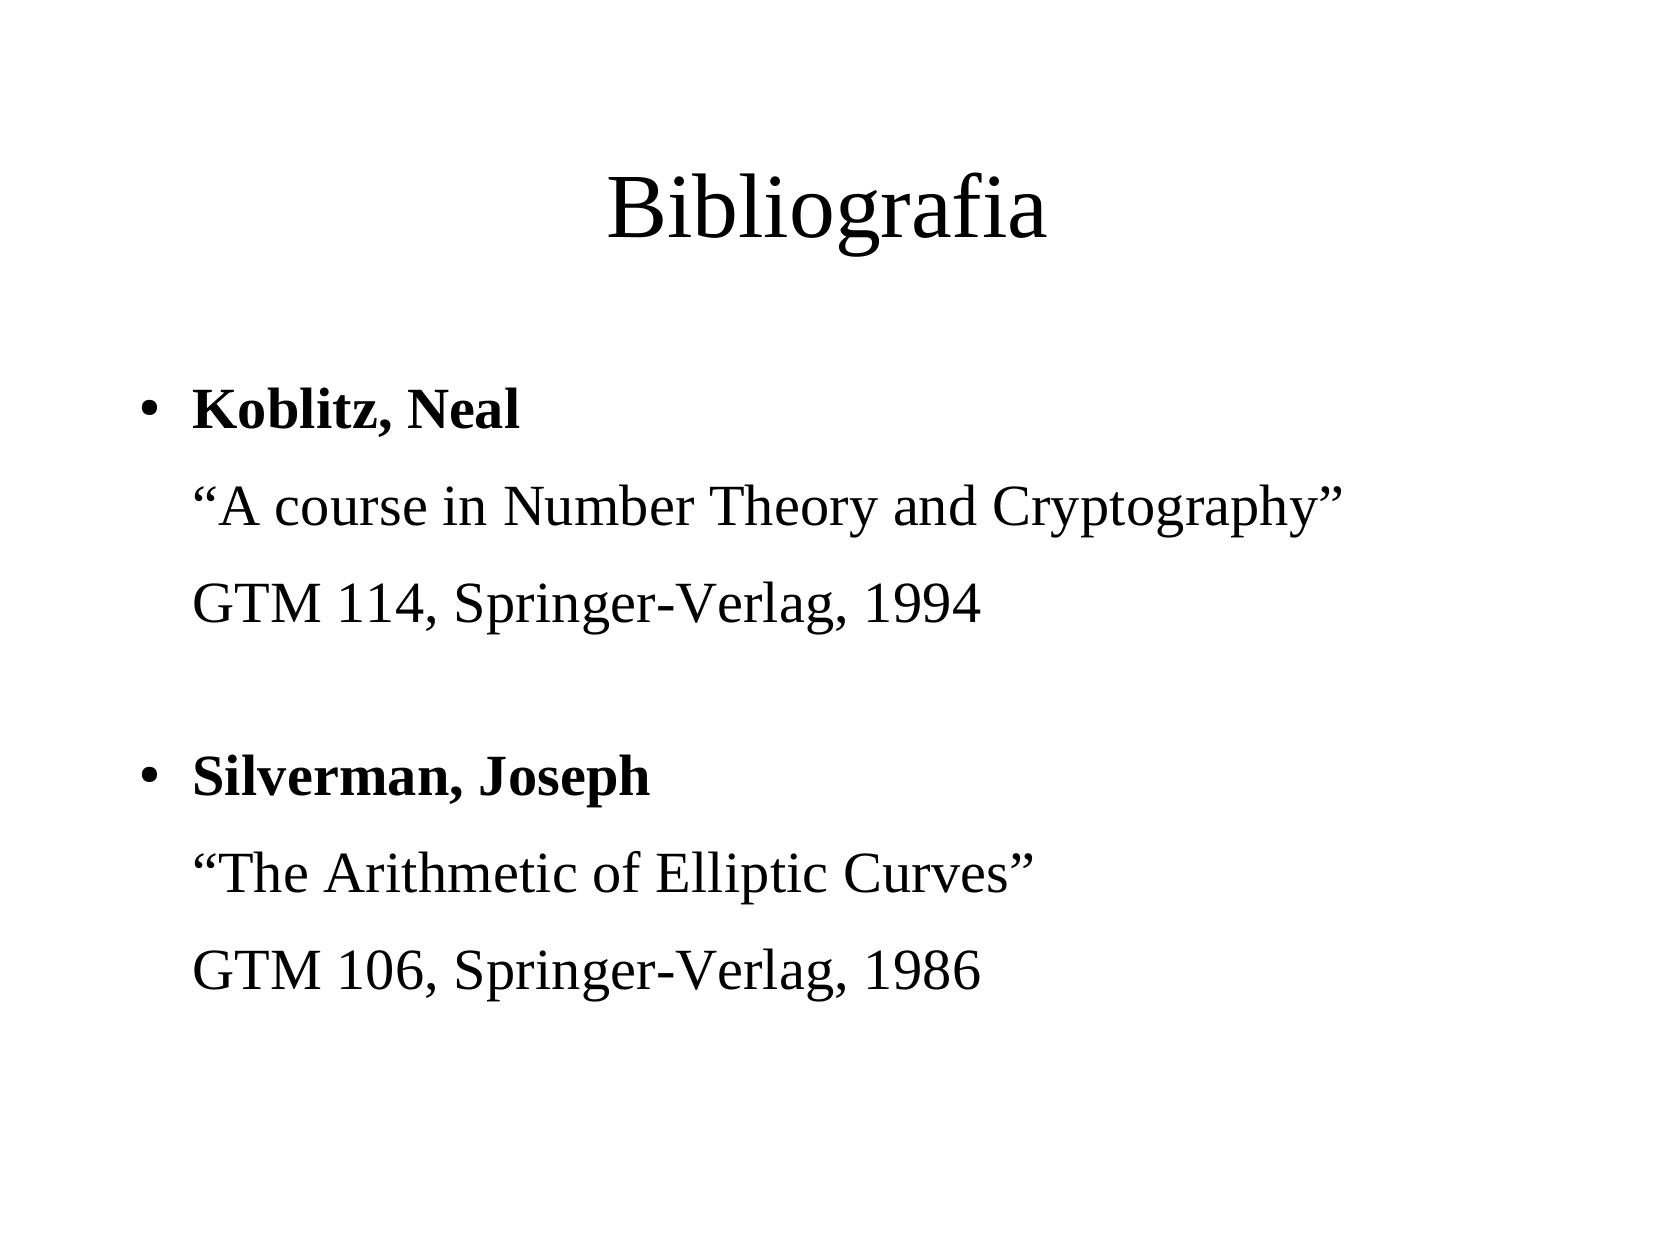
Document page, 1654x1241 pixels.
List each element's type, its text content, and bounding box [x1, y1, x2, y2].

title Bibliografia [121, 102, 1534, 310]
list Koblitz, Neal “A course in Number Theory and Cryptography” GTM 114, Springer-Verlag, 1994 Silverman, Joseph “The Arithmetic of Elliptic Curves” GTM 106, Springer-Verlag, 1986 [121, 344, 1534, 1126]
